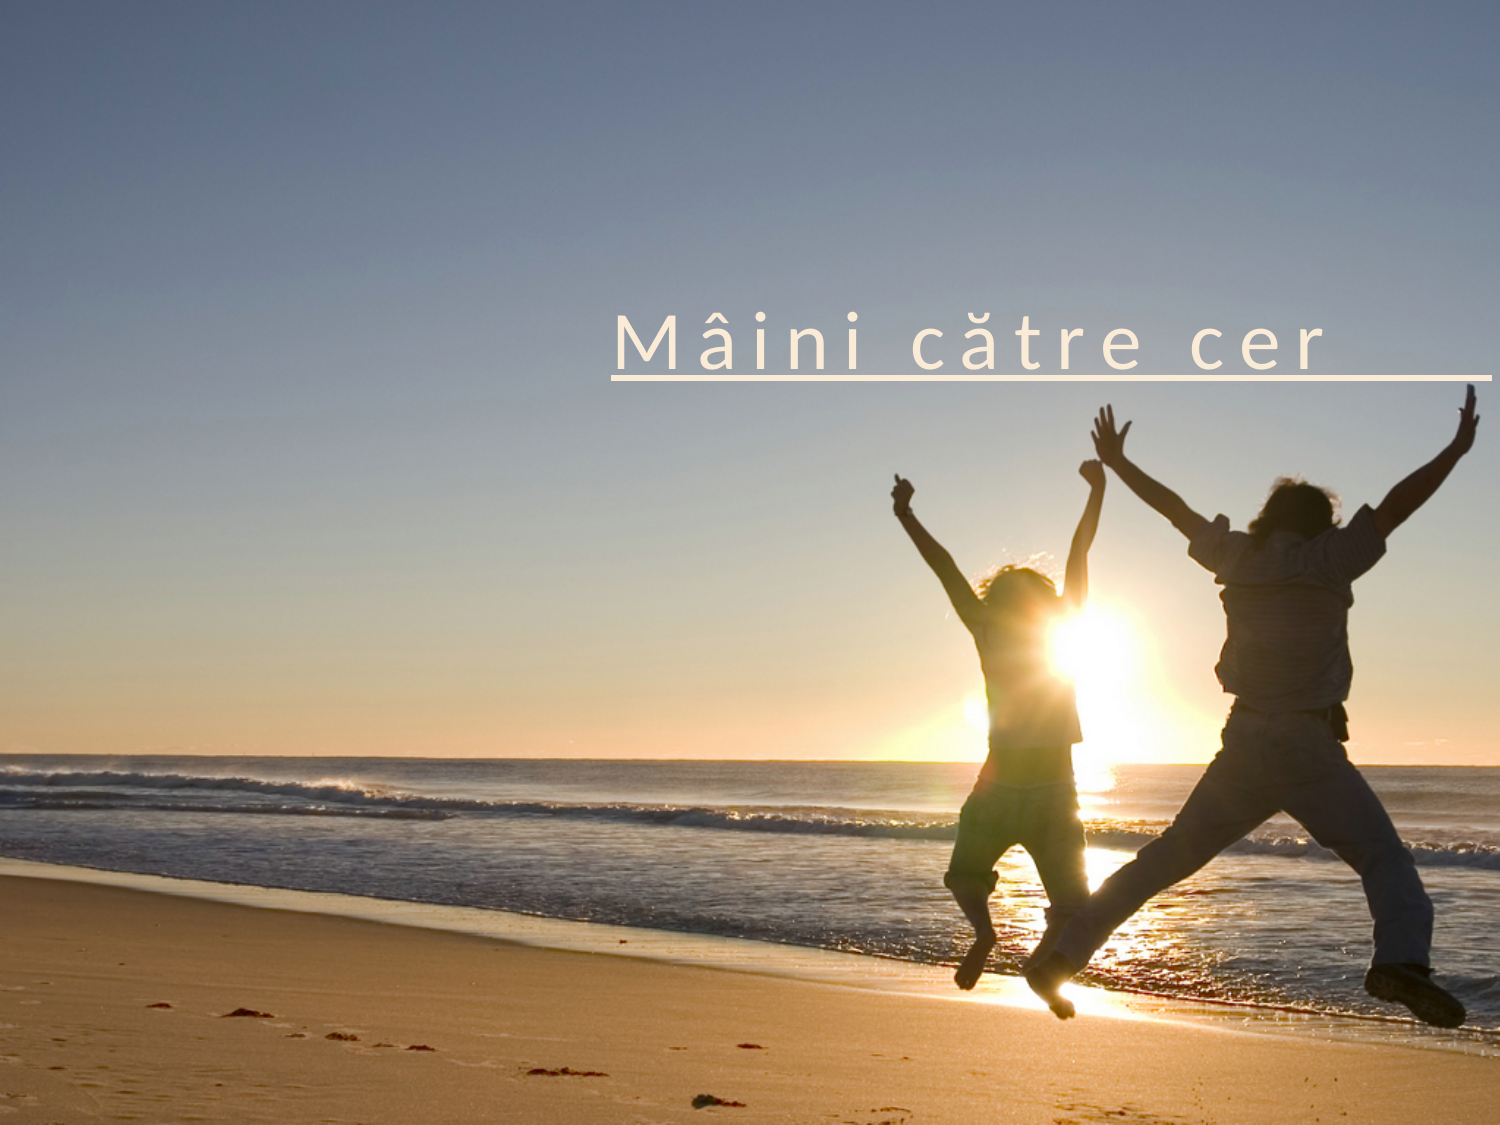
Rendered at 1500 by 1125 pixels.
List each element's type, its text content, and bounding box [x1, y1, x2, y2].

picture [0, 0, 1500, 1125]
text_box Mâini către cer [596, 279, 1500, 394]
